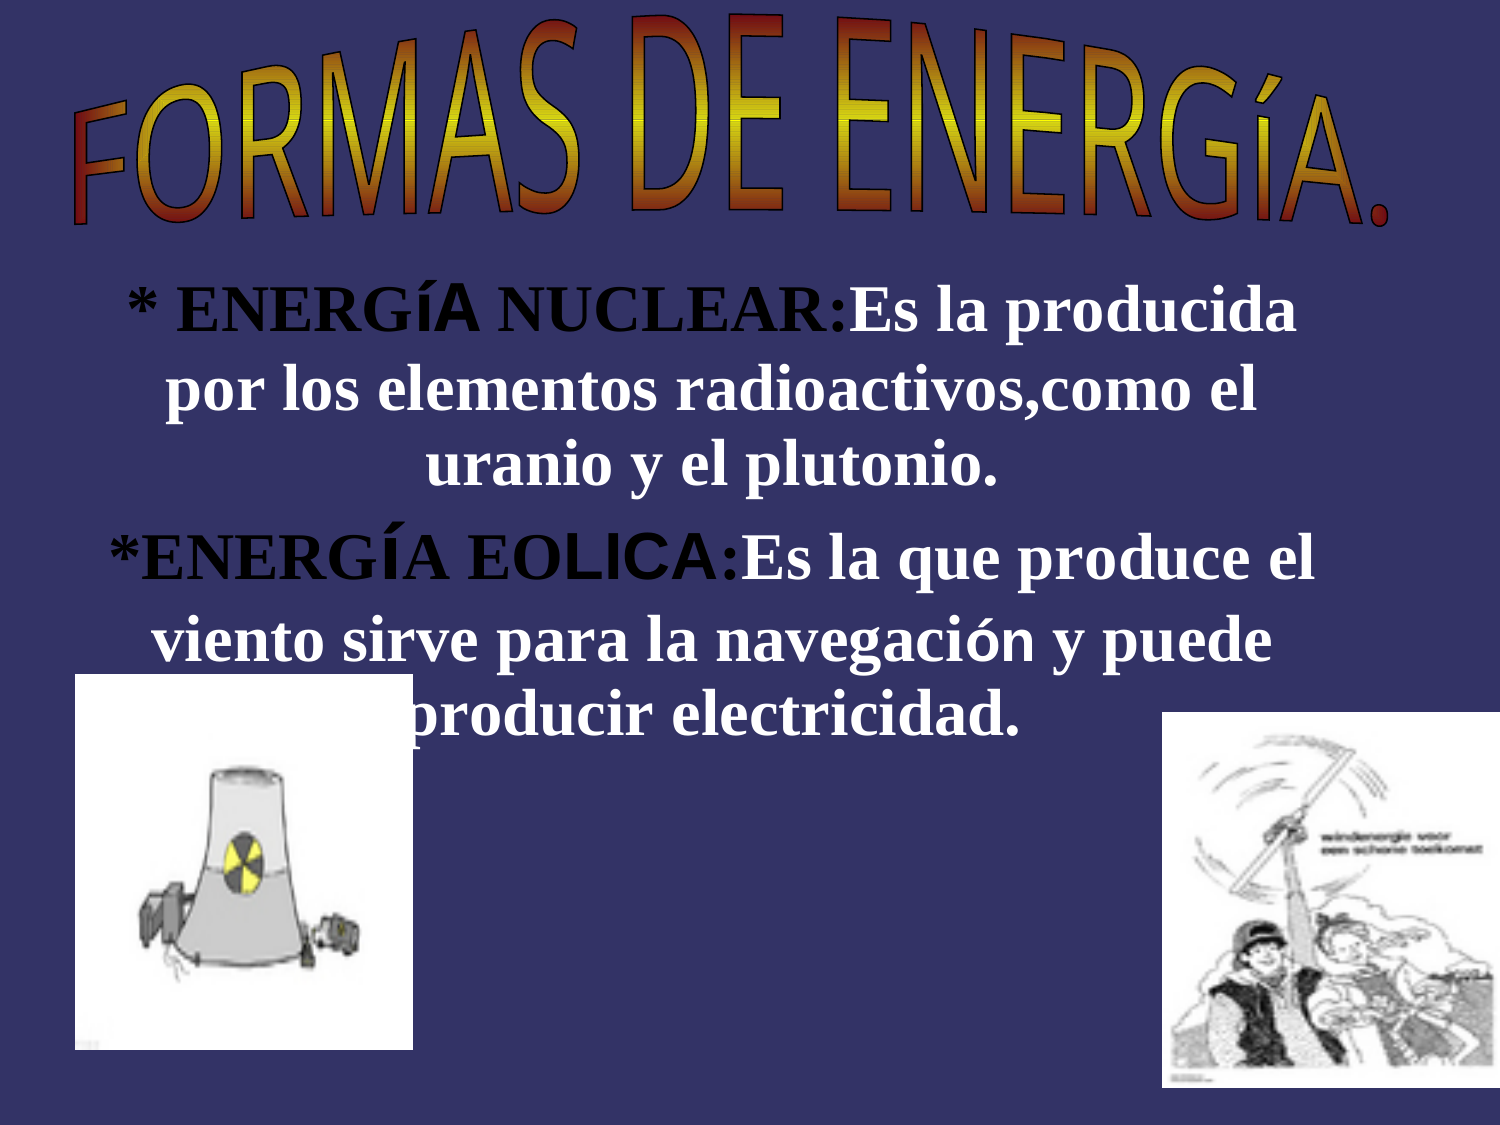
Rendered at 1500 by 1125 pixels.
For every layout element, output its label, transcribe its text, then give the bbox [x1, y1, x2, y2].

text_box FORMAS DE ENERGíA. [911, 22, 986, 213]
text_box FORMAS DE ENERGíA. [74, 100, 127, 225]
picture [75, 674, 413, 1051]
text_box * ENERGíA NUCLEAR:Es la producida por los elementos radioactivos,como el uranio y el plutonio. *ENERGíA EOLICA:Es la que produce el viento sirve para la navegación y puede producir electricidad. [75, 150, 1351, 804]
picture [1162, 712, 1500, 1088]
text_box FORMAS DE ENERGíA. [519, 19, 579, 214]
text_box FORMAS DE ENERGíA. [1280, 94, 1363, 224]
text_box FORMAS DE ENERGíA. [242, 65, 309, 219]
text_box FORMAS DE ENERGíA. [729, 14, 783, 210]
text_box FORMAS DE ENERGíA. [1160, 66, 1238, 220]
text_box FORMAS DE ENERGíA. [837, 17, 891, 211]
text_box FORMAS DE ENERGíA. [1011, 33, 1064, 214]
text_box FORMAS DE ENERGíA. [1371, 204, 1388, 227]
text_box FORMAS DE ENERGíA. [1084, 45, 1151, 217]
text_box FORMAS DE ENERGíA. [322, 38, 416, 216]
text_box FORMAS DE ENERGíA. [137, 84, 222, 223]
text_box FORMAS DE ENERGíA. [1255, 73, 1282, 104]
text_box FORMAS DE ENERGíA. [632, 15, 709, 211]
text_box FORMAS DE ENERGíA. [428, 29, 513, 214]
text_box FORMAS DE ENERGíA. [1257, 115, 1270, 220]
